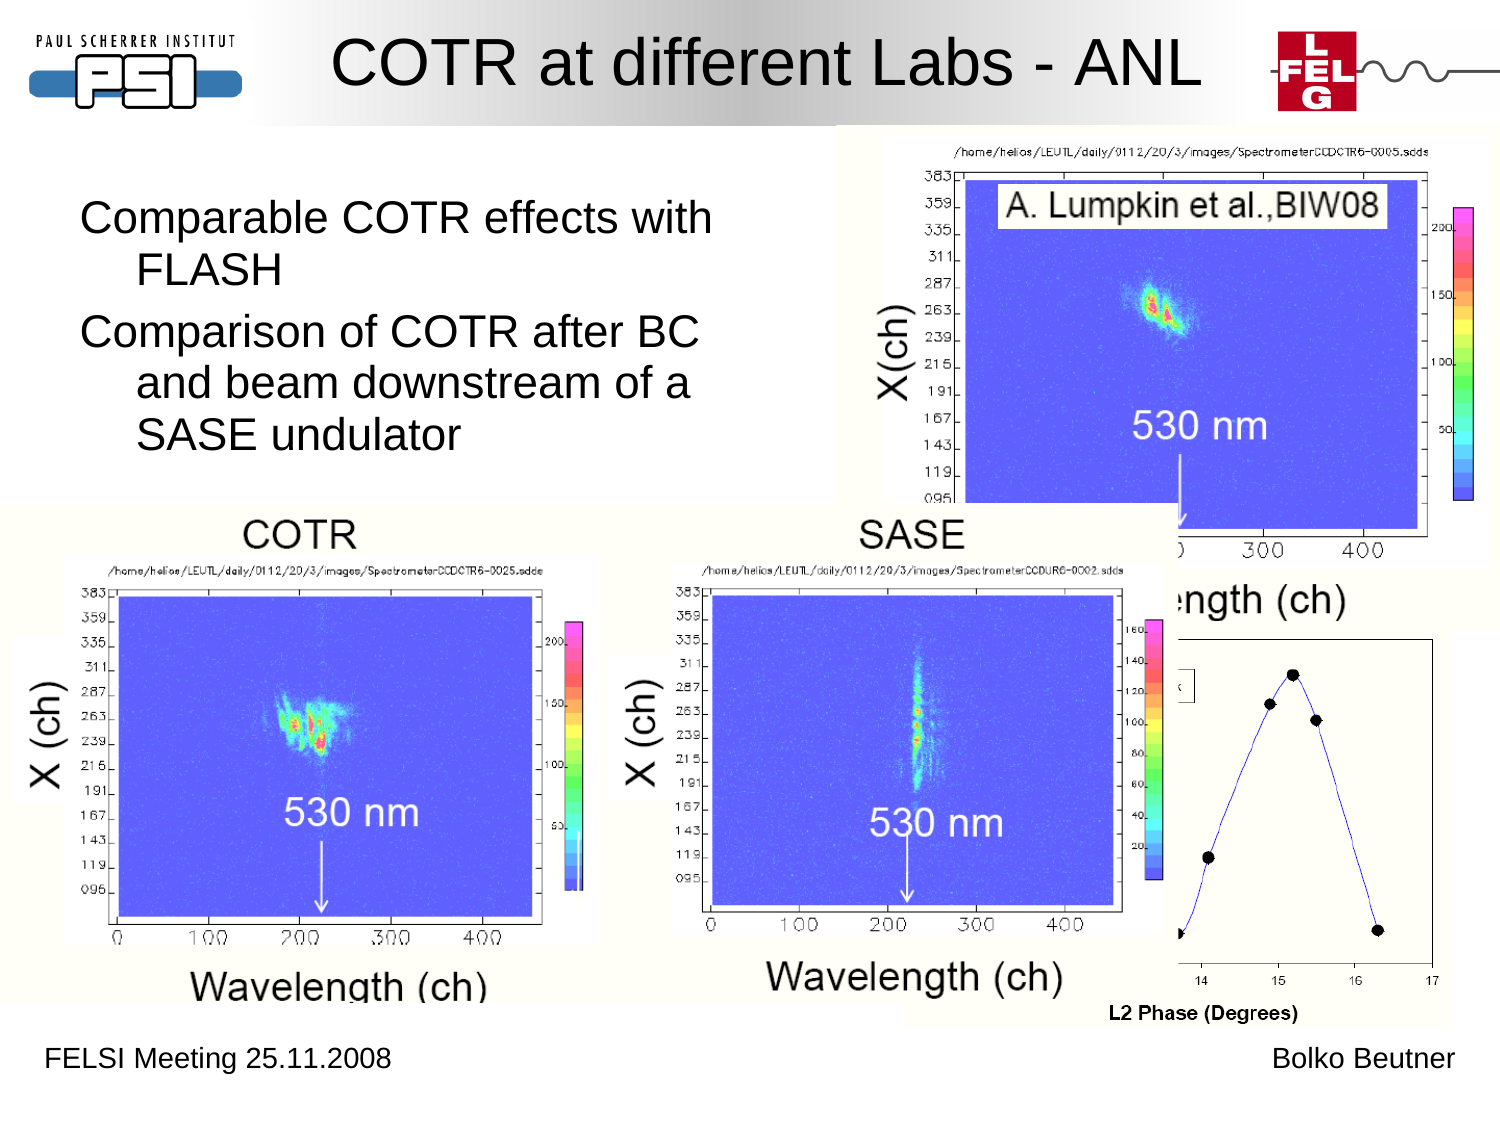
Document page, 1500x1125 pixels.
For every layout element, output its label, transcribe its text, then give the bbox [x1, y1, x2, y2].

picture [17, 19, 256, 119]
picture [1270, 30, 1500, 113]
picture [0, 125, 1500, 1028]
title COTR at different Labs - ANL [265, 0, 1270, 126]
list Comparable COTR effects with FLASH Comparison of COTR after BC and beam downstream of a SASE undulator [64, 184, 786, 503]
